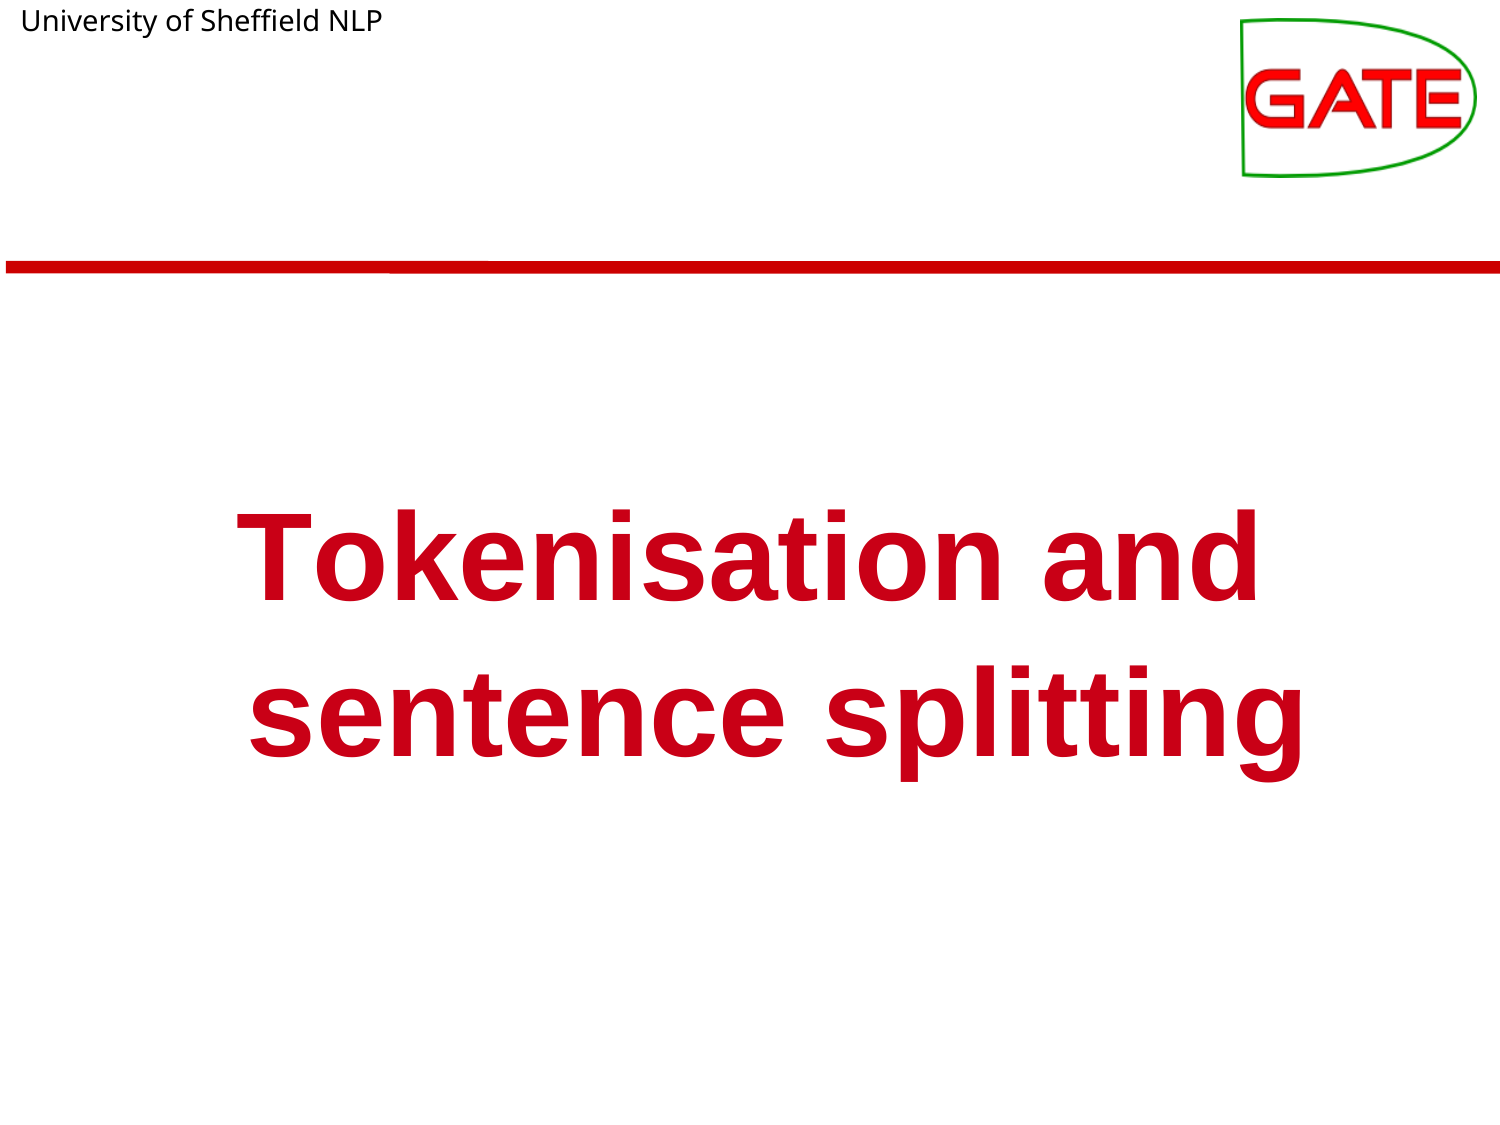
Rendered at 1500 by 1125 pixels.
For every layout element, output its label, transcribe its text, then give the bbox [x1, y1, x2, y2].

text_box Tokenisation and sentence splitting [0, 250, 1500, 1002]
picture [1240, 18, 1477, 178]
